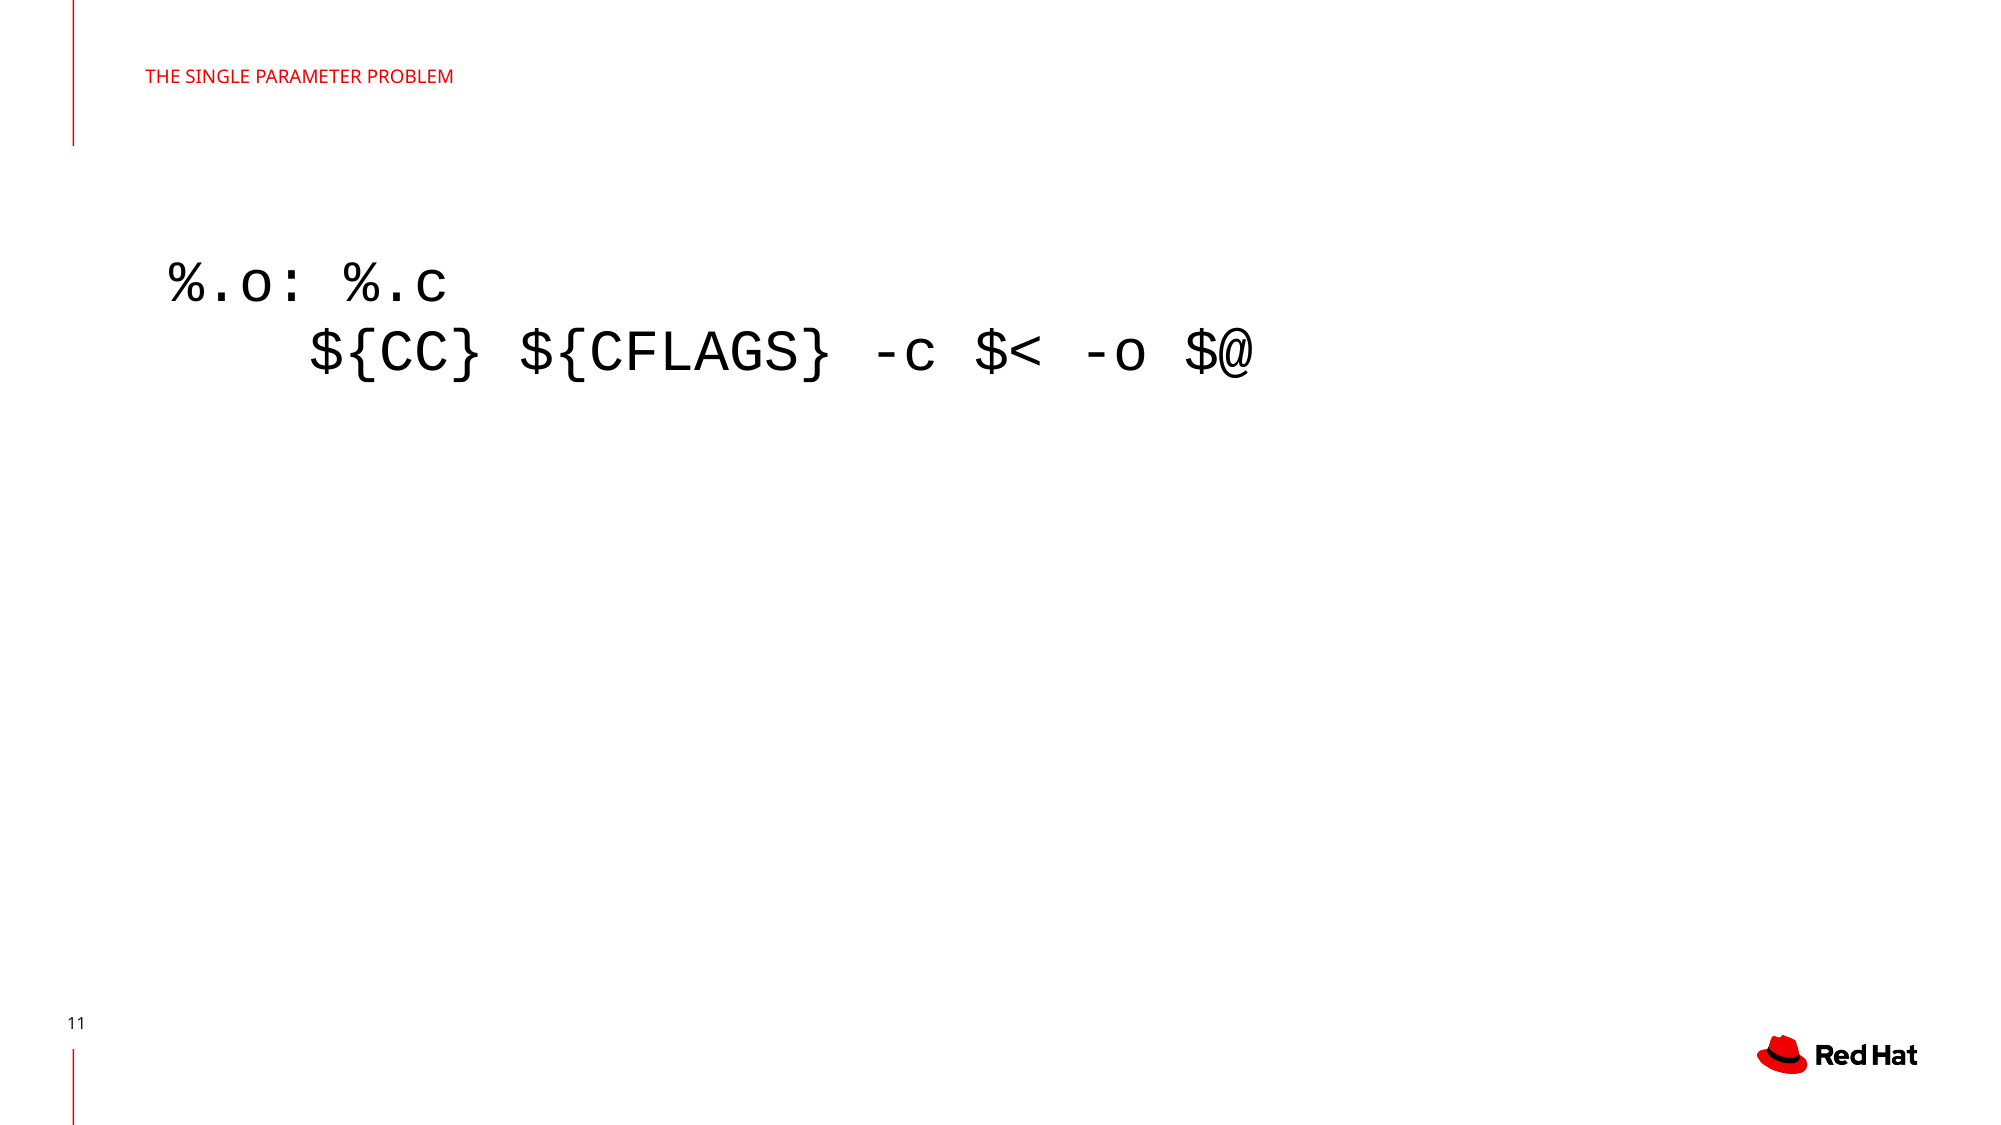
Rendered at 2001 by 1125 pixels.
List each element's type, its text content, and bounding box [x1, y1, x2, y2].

text_box THE SINGLE PARAMETER PROBLEM [73, 9, 918, 144]
text_box %.o: %.c ${CC} ${CFLAGS} -c $< -o $@ [154, 235, 1807, 390]
picture [1757, 1035, 1918, 1074]
